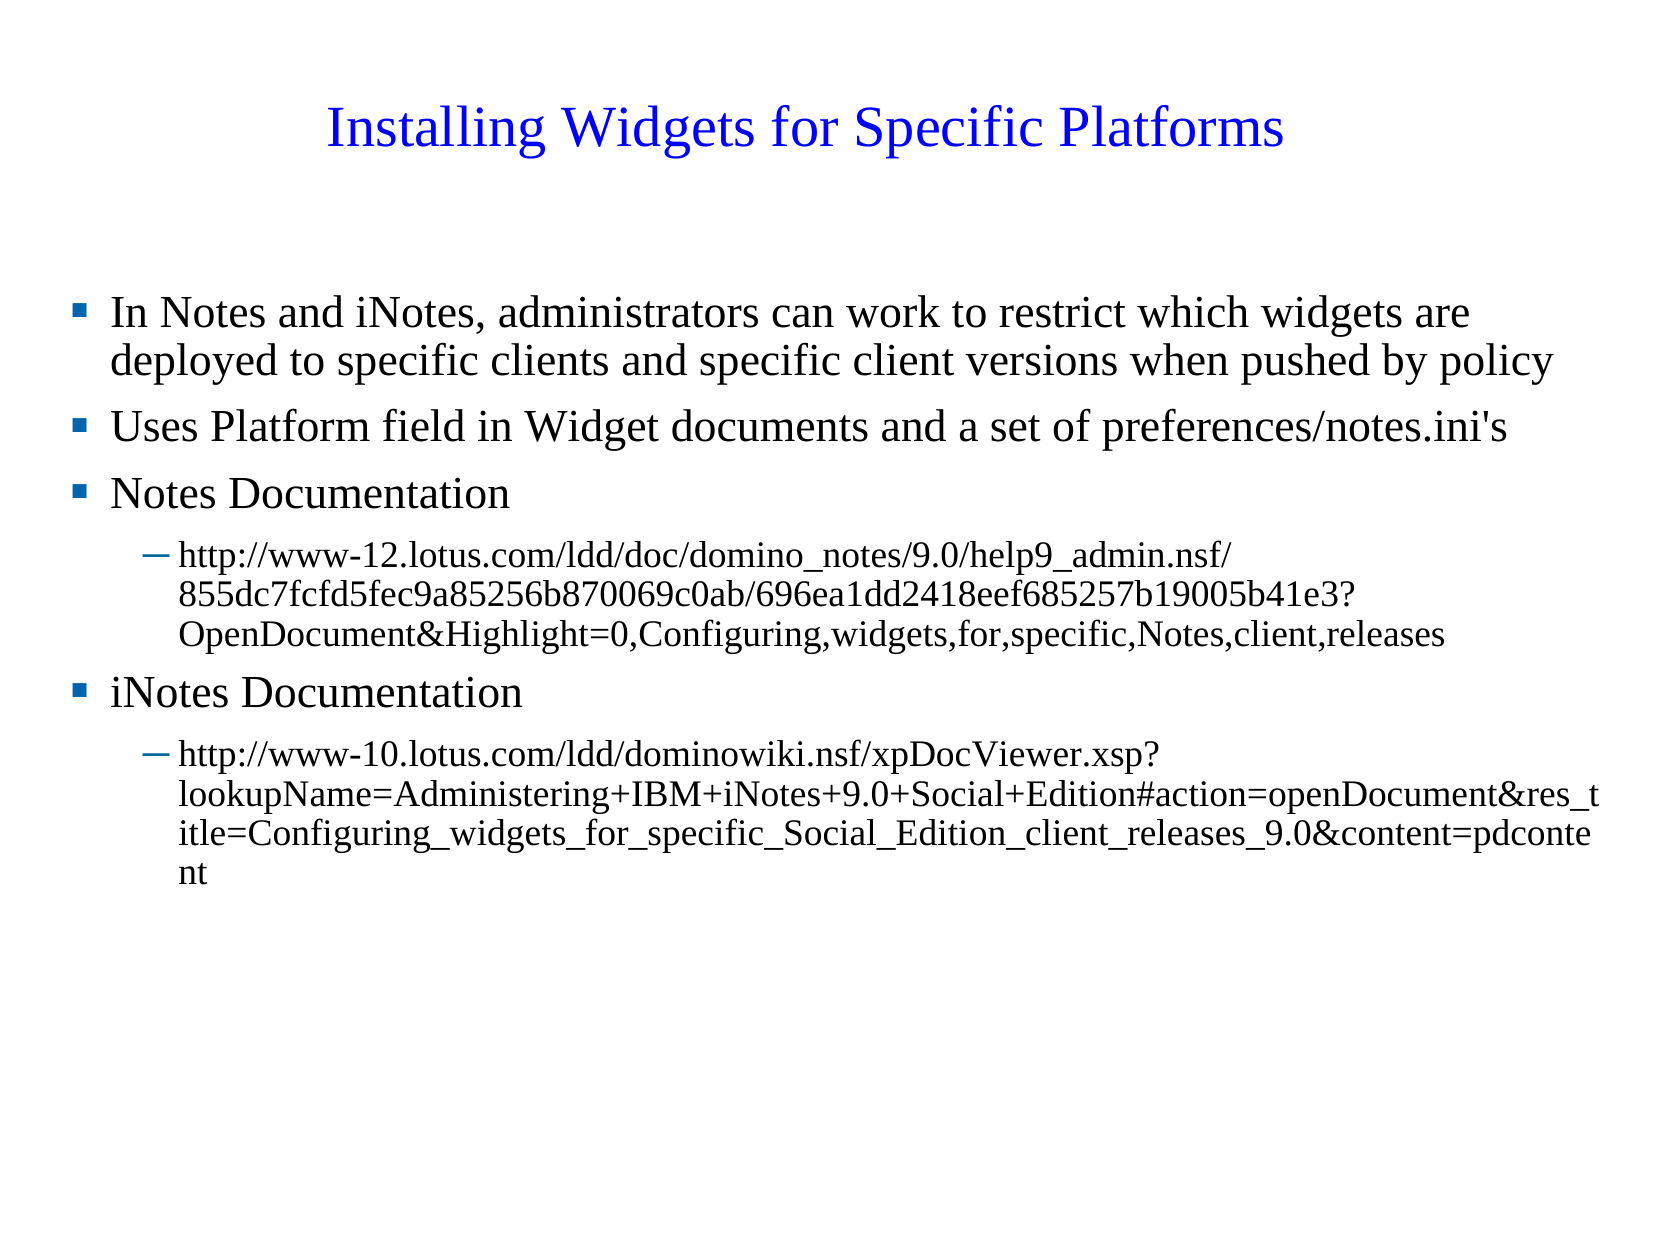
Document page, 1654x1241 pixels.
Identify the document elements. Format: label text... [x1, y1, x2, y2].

title Installing Widgets for Specific Platforms [75, 37, 1538, 210]
list In Notes and iNotes, administrators can work to restrict which widgets are deployed to specific clients and specific client versions when pushed by policy Uses Platform field in Widget documents and a set of preferences/notes.ini's Notes Documentation http://www-12.lotus.com/ldd/doc/domino_notes/9.0/help9_admin.nsf/855dc7fcfd5fec9a85256b870069c0ab/696ea1dd2418eef685257b19005b41e3?OpenDocument&Highlight=0,Configuring,widgets,for,specific,Notes,client,releases iNotes Documentation http://www-10.lotus.com/ldd/dominowiki.nsf/xpDocViewer.xsp?lookupName=Administering+IBM+iNotes+9.0+Social+Edition#action=openDocument&res_title=Configuring_widgets_for_specific_Social_Edition_client_releases_9.0&content=pdcontent [54, 288, 1605, 1108]
